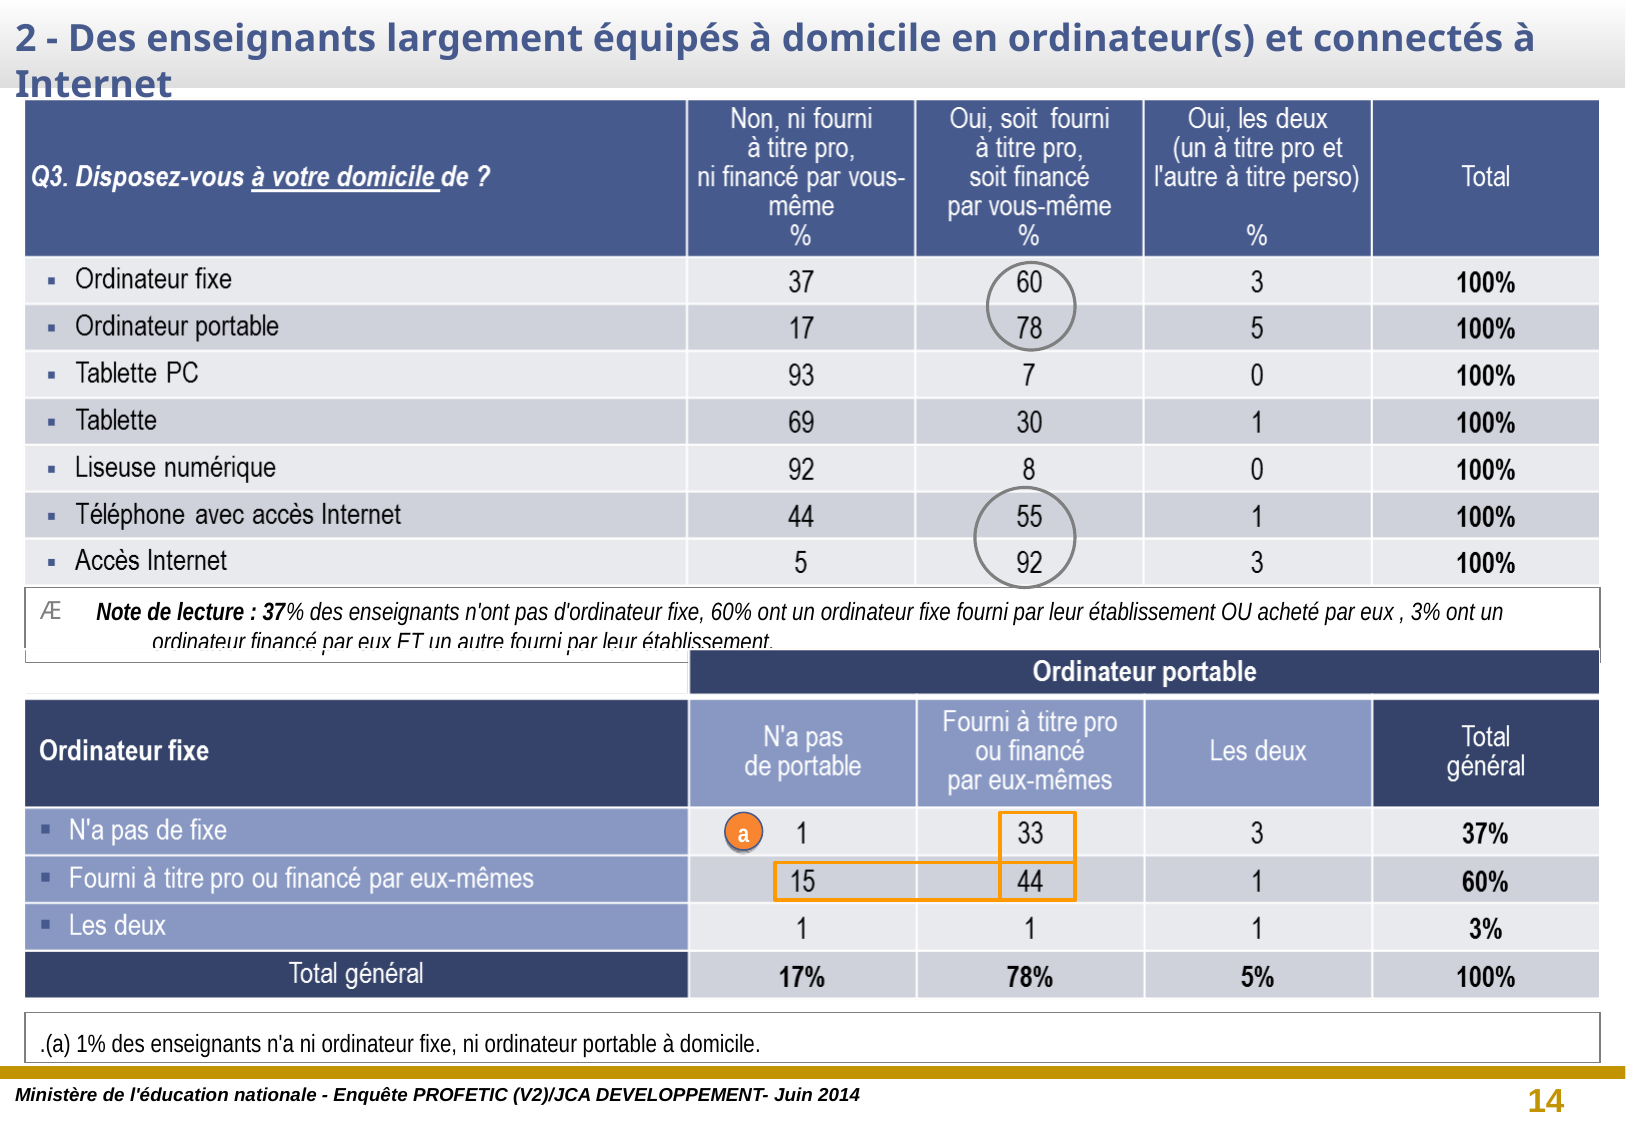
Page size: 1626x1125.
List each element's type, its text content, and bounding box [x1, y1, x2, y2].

text_box Note de lecture : 37% des enseignants n'ont pas d'ordinateur fixe, 60% ont un ordinateur fixe fourni par leur établissement OU acheté par eux , 3% ont un ordinateur financé par eux ET un autre fourni par leur établissement. [24, 587, 1600, 645]
picture [977, 490, 1073, 585]
title 2 - Des enseignants largement équipés à domicile en ordinateur(s) et connectés à Internet [0, 0, 1625, 88]
picture [12, 91, 1600, 597]
picture [24, 645, 1600, 1011]
text_box a [724, 812, 763, 850]
text_box .(a) 1% des enseignants n'a ni ordinateur fixe, ni ordinateur portable à domicile. [24, 1012, 1600, 1063]
text_box 14 [1512, 1071, 1625, 1125]
text_box Ministère de l'éducation nationale - Enquête PROFETIC (V2)/JCA DEVELOPPEMENT- Juin 2014 [0, 1074, 1501, 1125]
